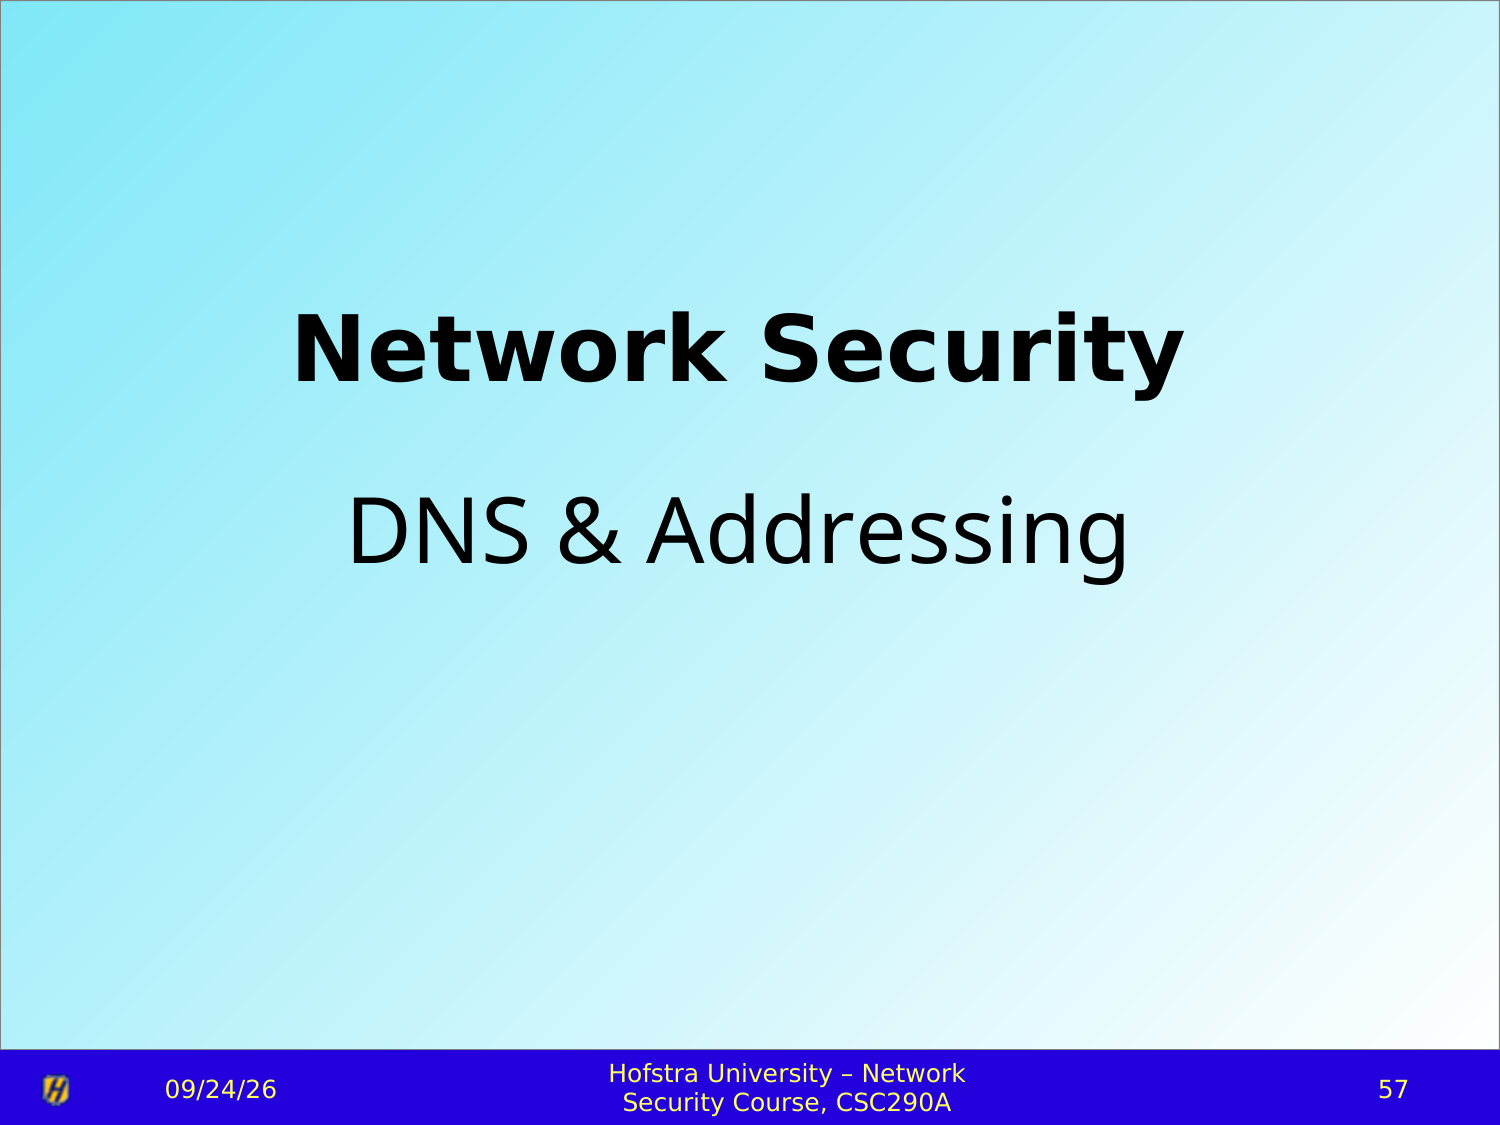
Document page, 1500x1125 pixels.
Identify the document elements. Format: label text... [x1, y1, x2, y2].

text_box DNS & Addressing [99, 487, 1379, 599]
picture [37, 1072, 76, 1110]
title Network Security [99, 288, 1379, 412]
